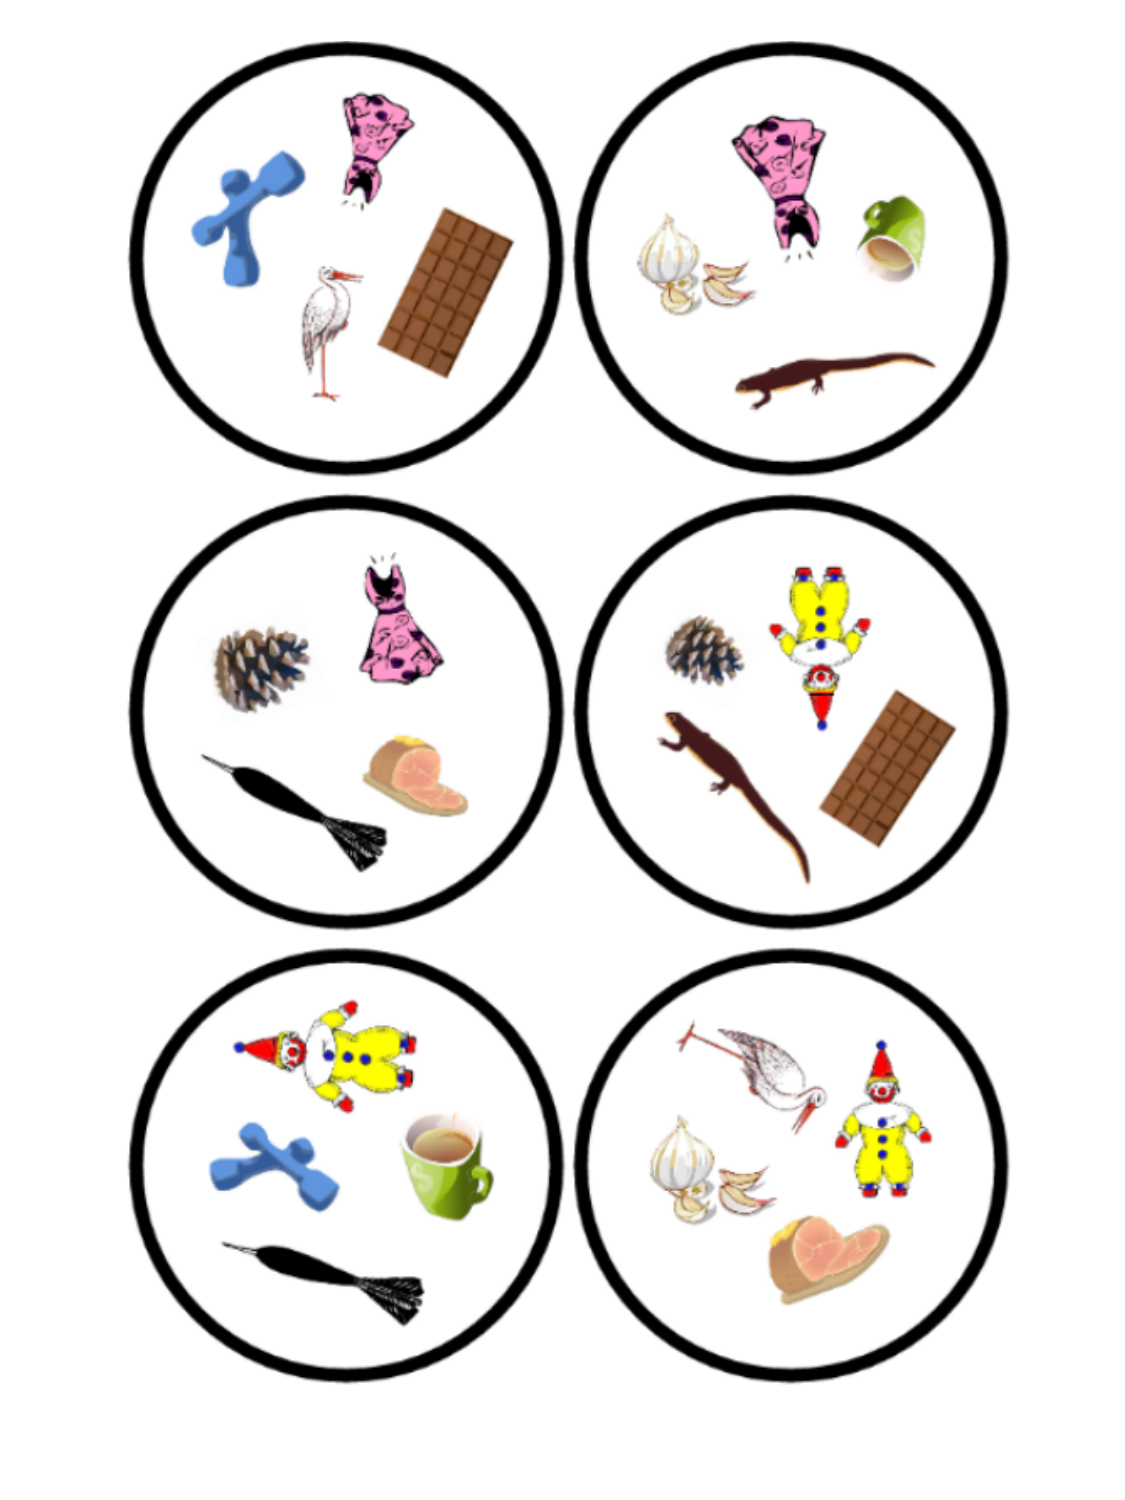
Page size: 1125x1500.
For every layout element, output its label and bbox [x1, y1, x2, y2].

picture [113, 41, 1018, 1393]
